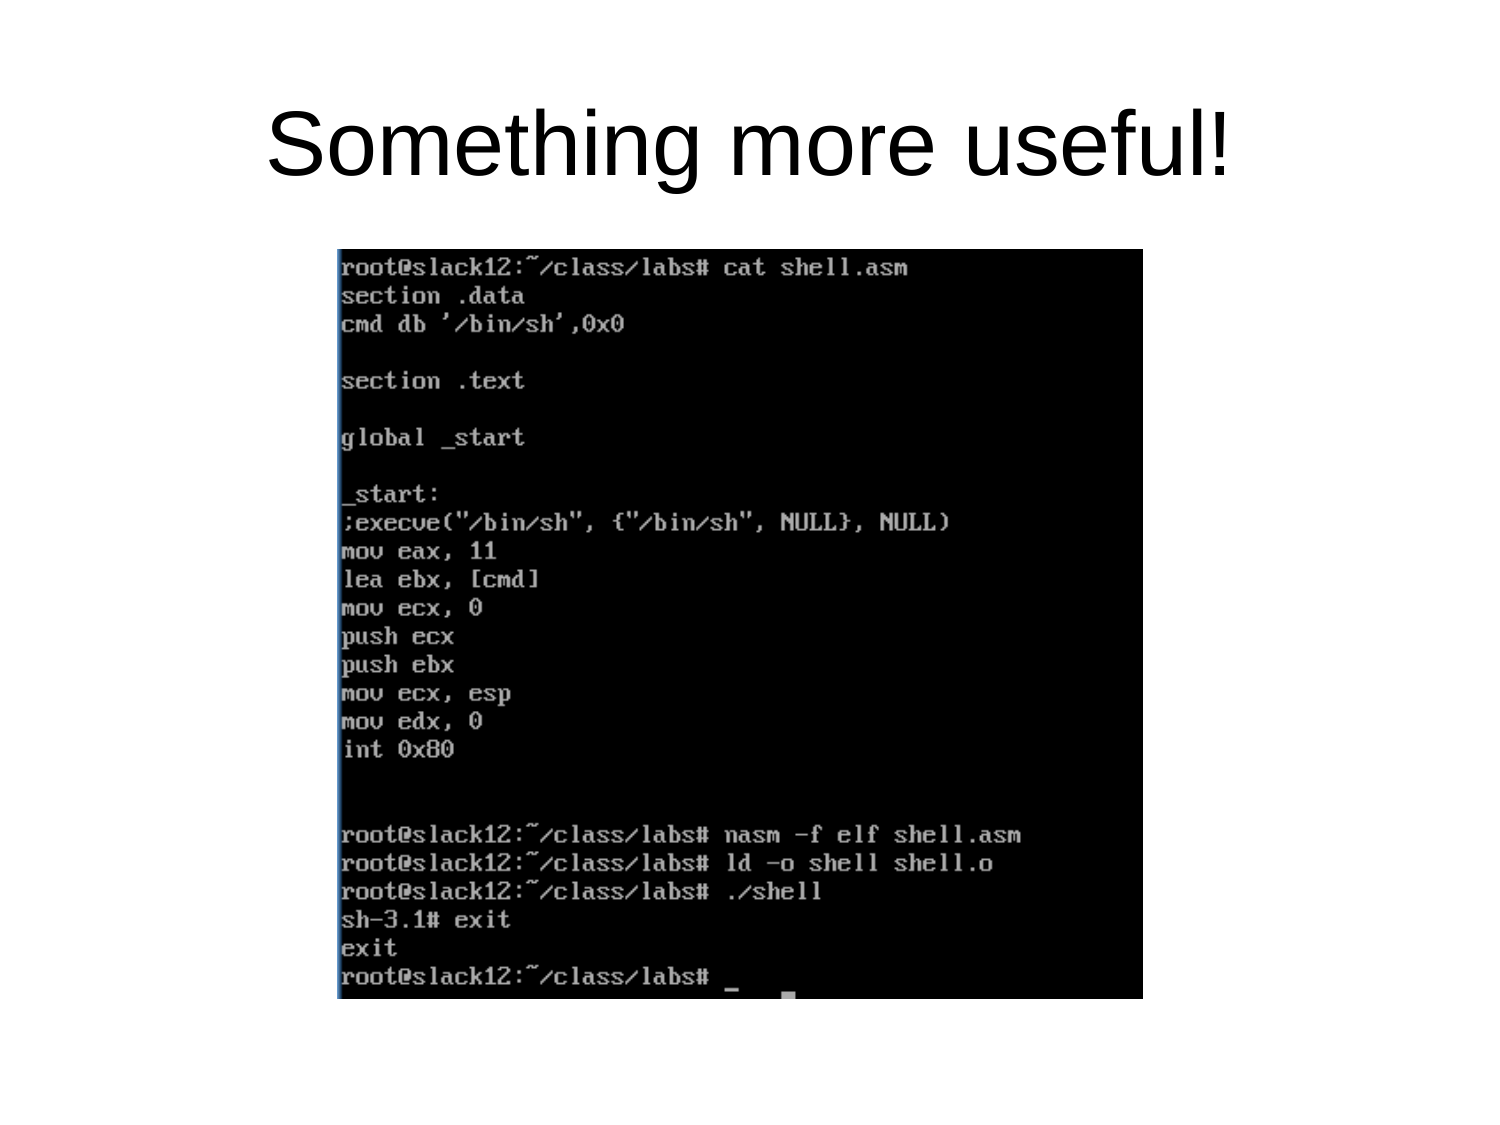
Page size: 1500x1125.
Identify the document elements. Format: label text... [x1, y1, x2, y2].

title Something more useful! [75, 45, 1426, 233]
text_box [337, 249, 1143, 999]
